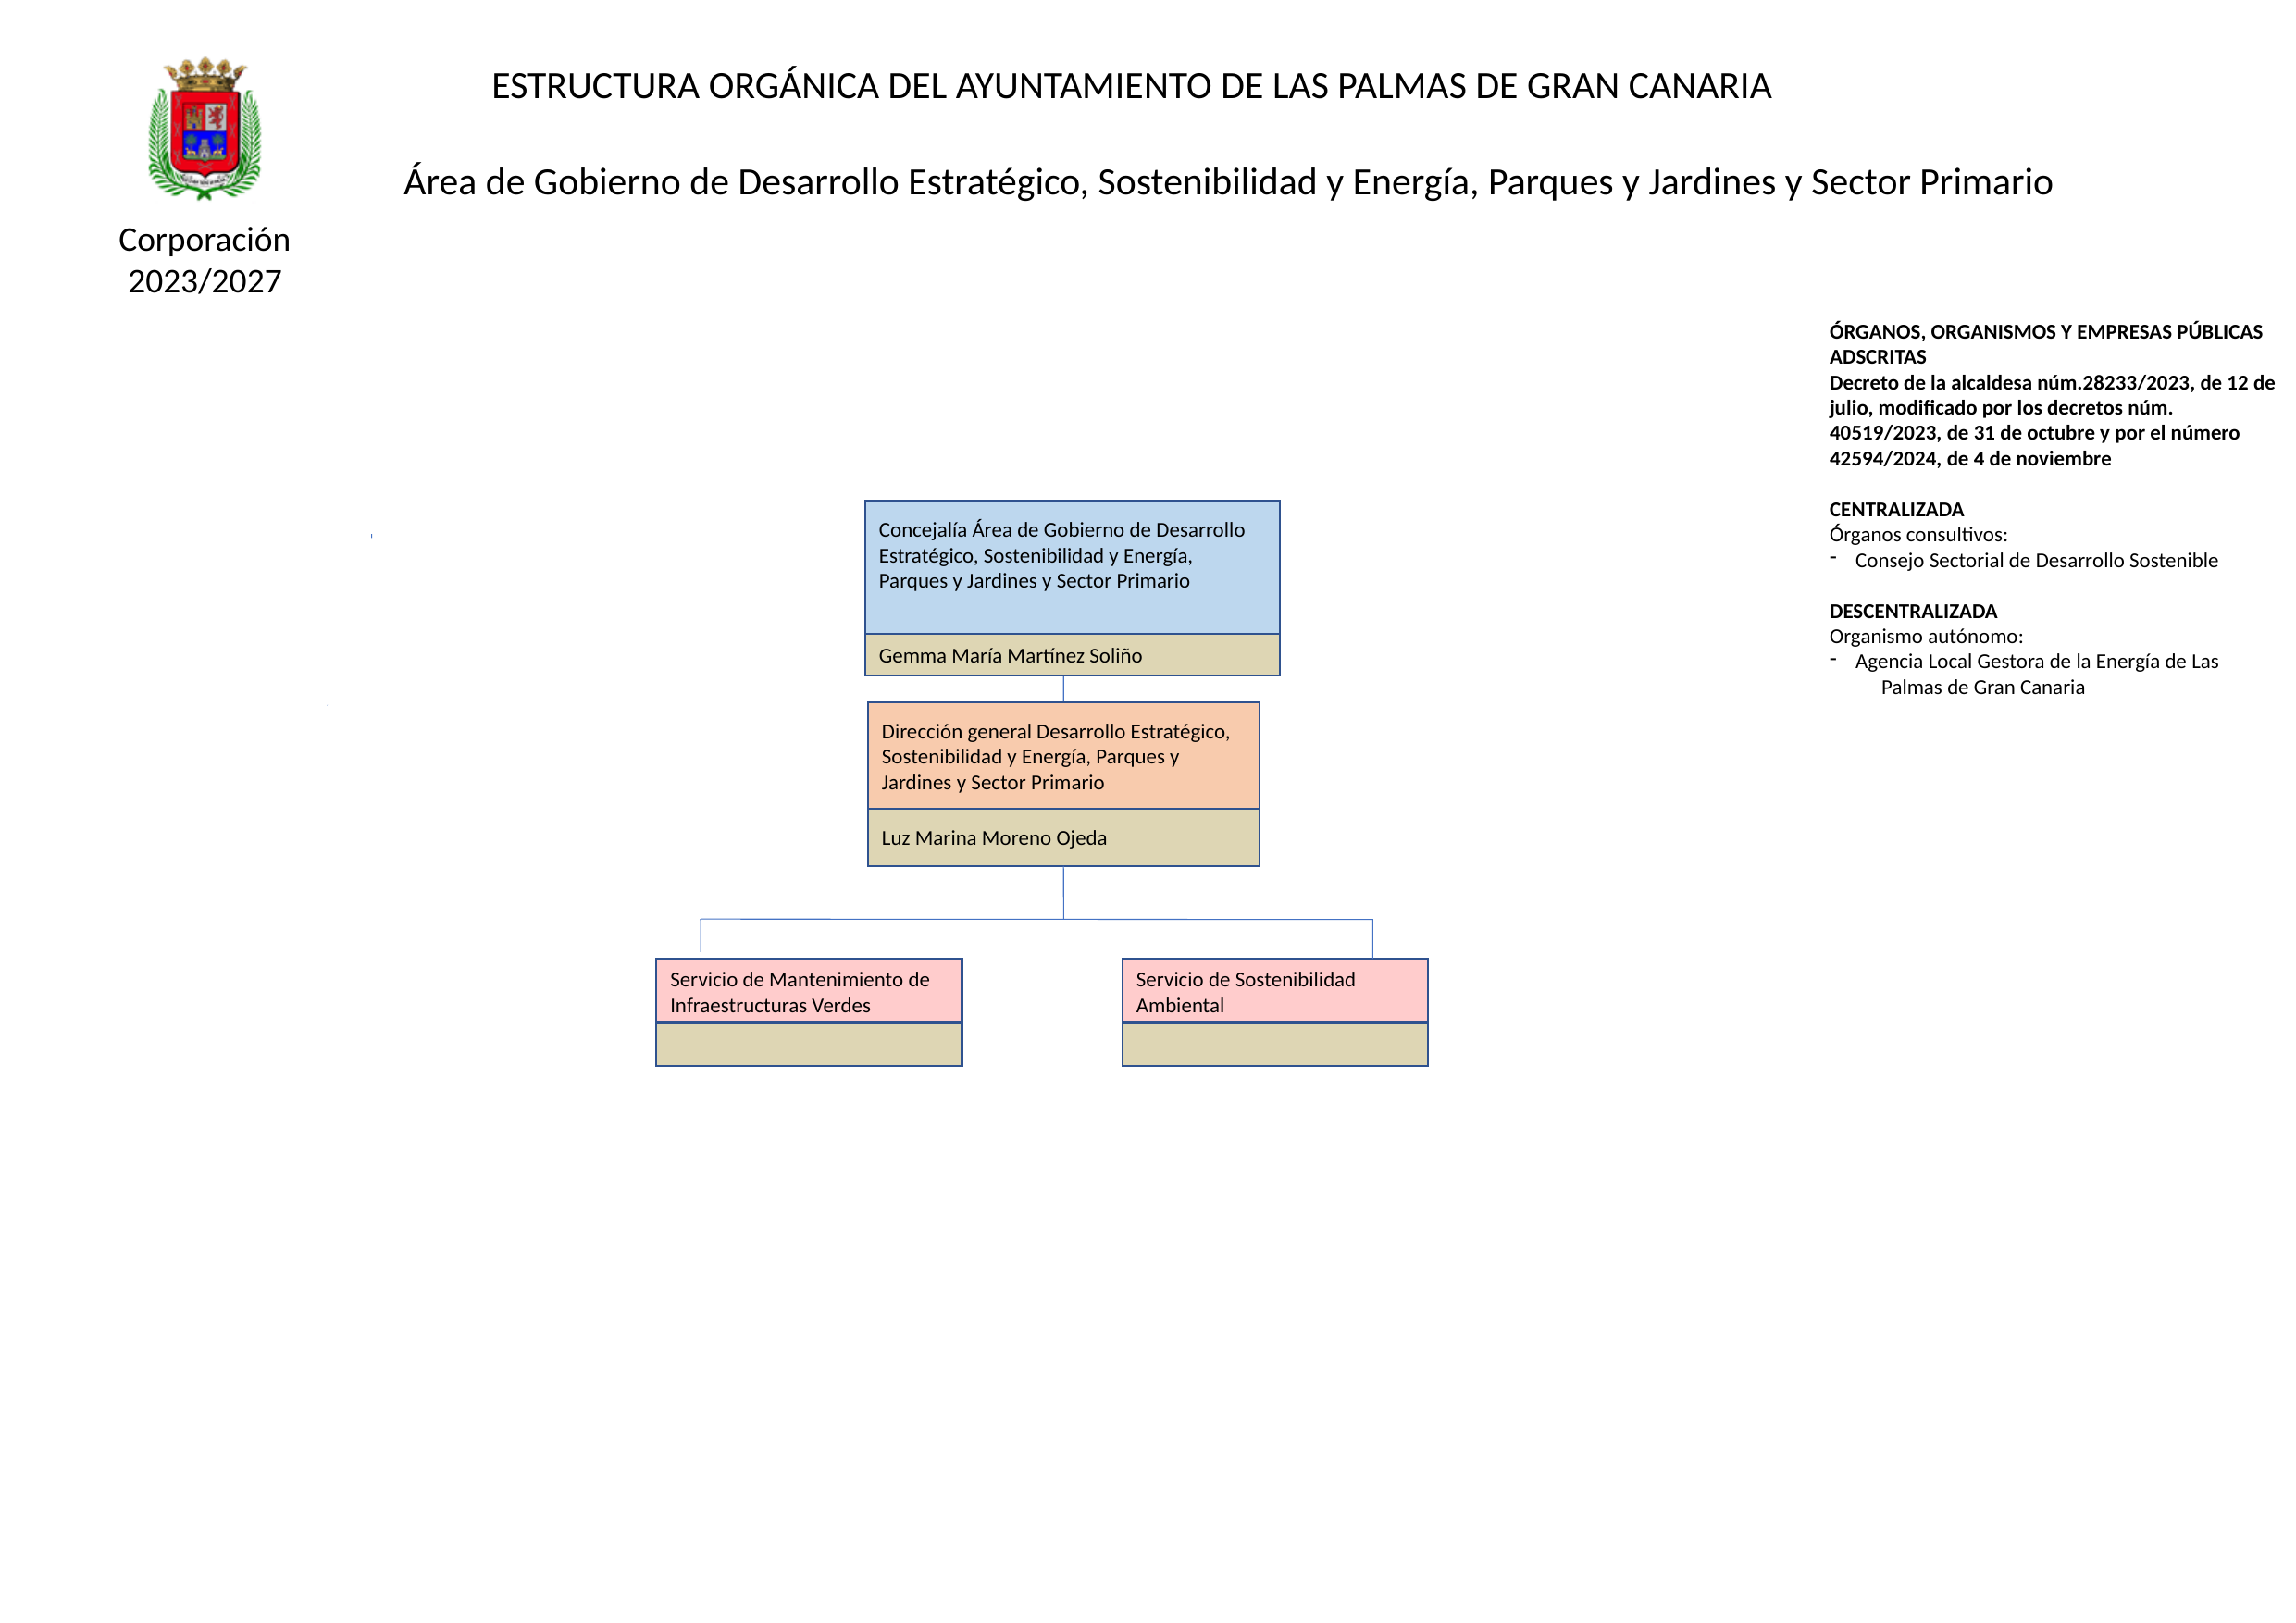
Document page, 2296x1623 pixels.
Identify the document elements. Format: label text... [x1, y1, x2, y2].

text_box Luz Marina Moreno Ojeda [868, 809, 1260, 866]
picture [146, 53, 263, 204]
text_box Servicio de Sostenibilidad Ambiental [1123, 959, 1428, 1022]
text_box [1123, 1023, 1428, 1066]
text_box Servicio de Mantenimiento de Infraestructuras Verdes [656, 959, 962, 1022]
text_box ÓRGANOS, ORGANISMOS Y EMPRESAS PÚBLICAS ADSCRITAS Decreto de la alcaldesa núm.28233/2023, de 12 de julio, modificado por los decretos núm. 40519/2023, de 31 de octubre y por el número 42594/2024, de 4 de noviembre CENTRALIZADA Órganos consultivos: Consejo Sectorial de Desarrollo Sostenible DESCENTRALIZADA Organismo autónomo: Agencia Local Gestora de la Energía de Las Palmas de Gran Canaria [1816, 311, 2295, 706]
text_box Gemma María Martínez Soliño [865, 634, 1280, 675]
text_box Concejalía Área de Gobierno de Desarrollo Estratégico, Sostenibilidad y Energía, Parques y Jardines y Sector Primario [865, 501, 1280, 634]
text_box Dirección general Desarrollo Estratégico, Sostenibilidad y Energía, Parques y Jardines y Sector Primario [868, 702, 1260, 809]
text_box Corporación 2023/2027 [82, 209, 328, 306]
text_box Área de Gobierno de Desarrollo Estratégico, Sostenibilidad y Energía, Parques y Jardines y Sector Primario [391, 149, 2112, 209]
text_box [656, 1023, 962, 1066]
text_box ESTRUCTURA ORGÁNICA DEL AYUNTAMIENTO DE LAS PALMAS DE GRAN CANARIA [478, 53, 1787, 113]
